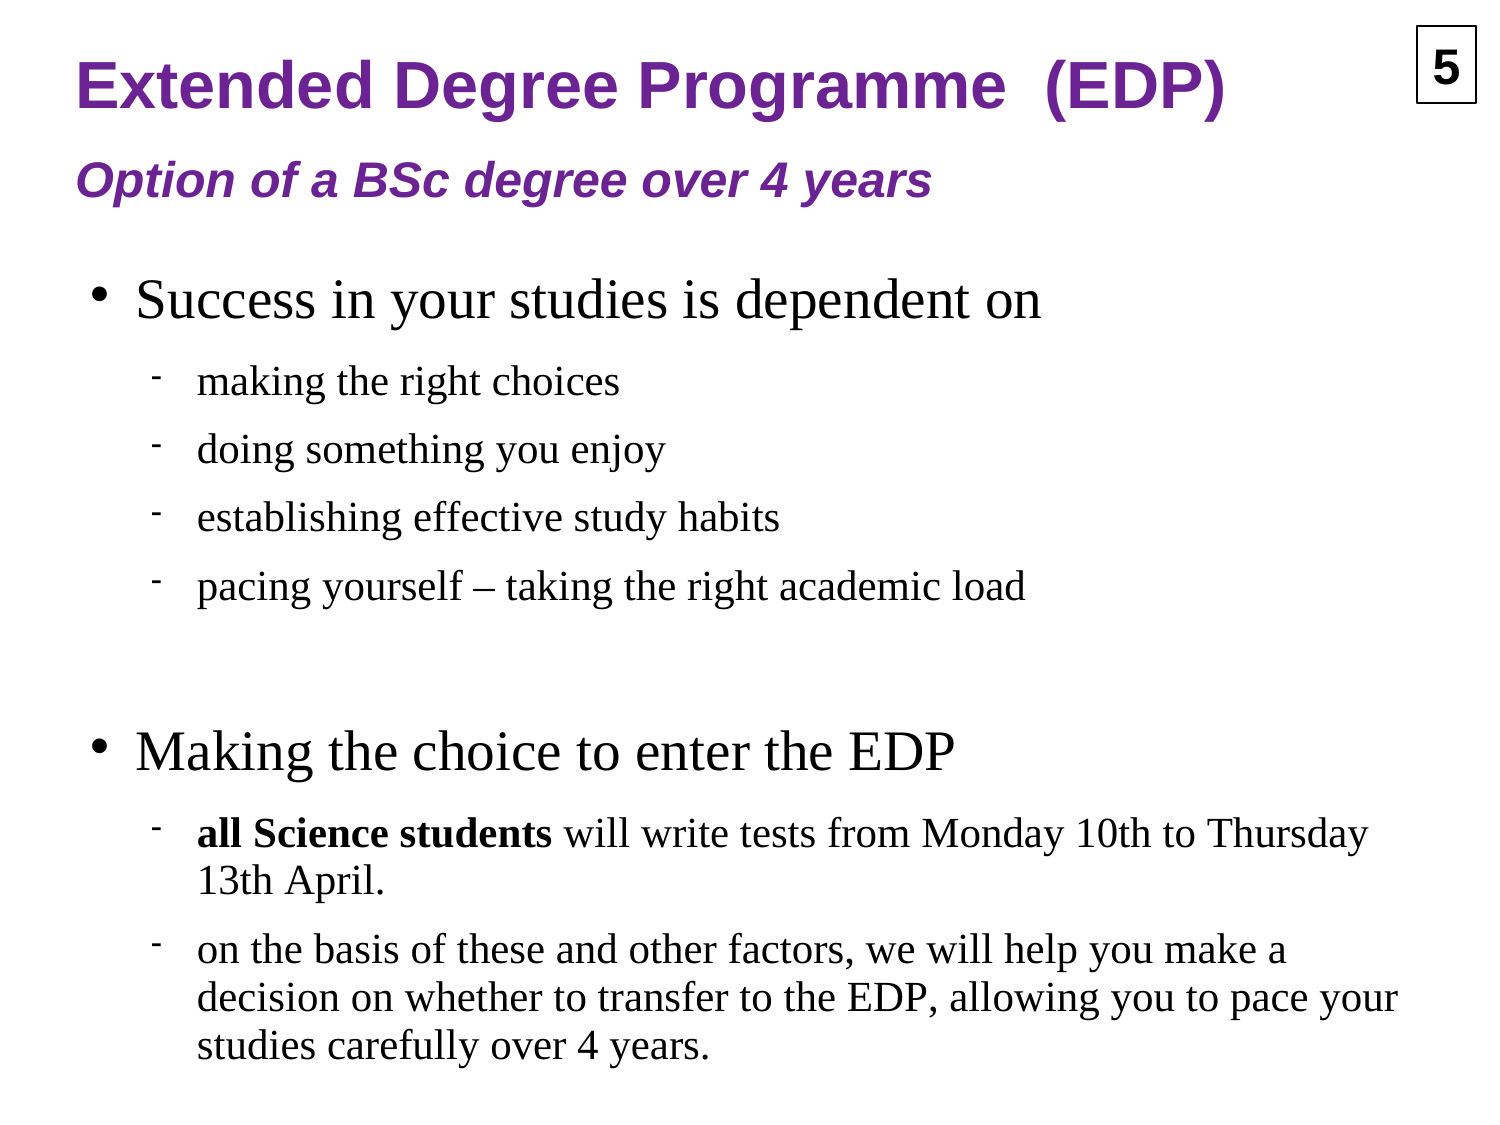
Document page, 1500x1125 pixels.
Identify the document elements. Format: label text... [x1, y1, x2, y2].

text_box 5 [1416, 26, 1477, 104]
list Success in your studies is dependent on making the right choices doing something you enjoy establishing effective study habits pacing yourself – taking the right academic load Making the choice to enter the EDP all Science students will write tests from Monday 10th to Thursday 13th April. on the basis of these and other factors, we will help you make a decision on whether to transfer to the EDP, allowing you to pace your studies carefully over 4 years. [75, 263, 1426, 1071]
title Extended Degree Programme (EDP) Option of a BSc degree over 4 years [75, 44, 1426, 233]
